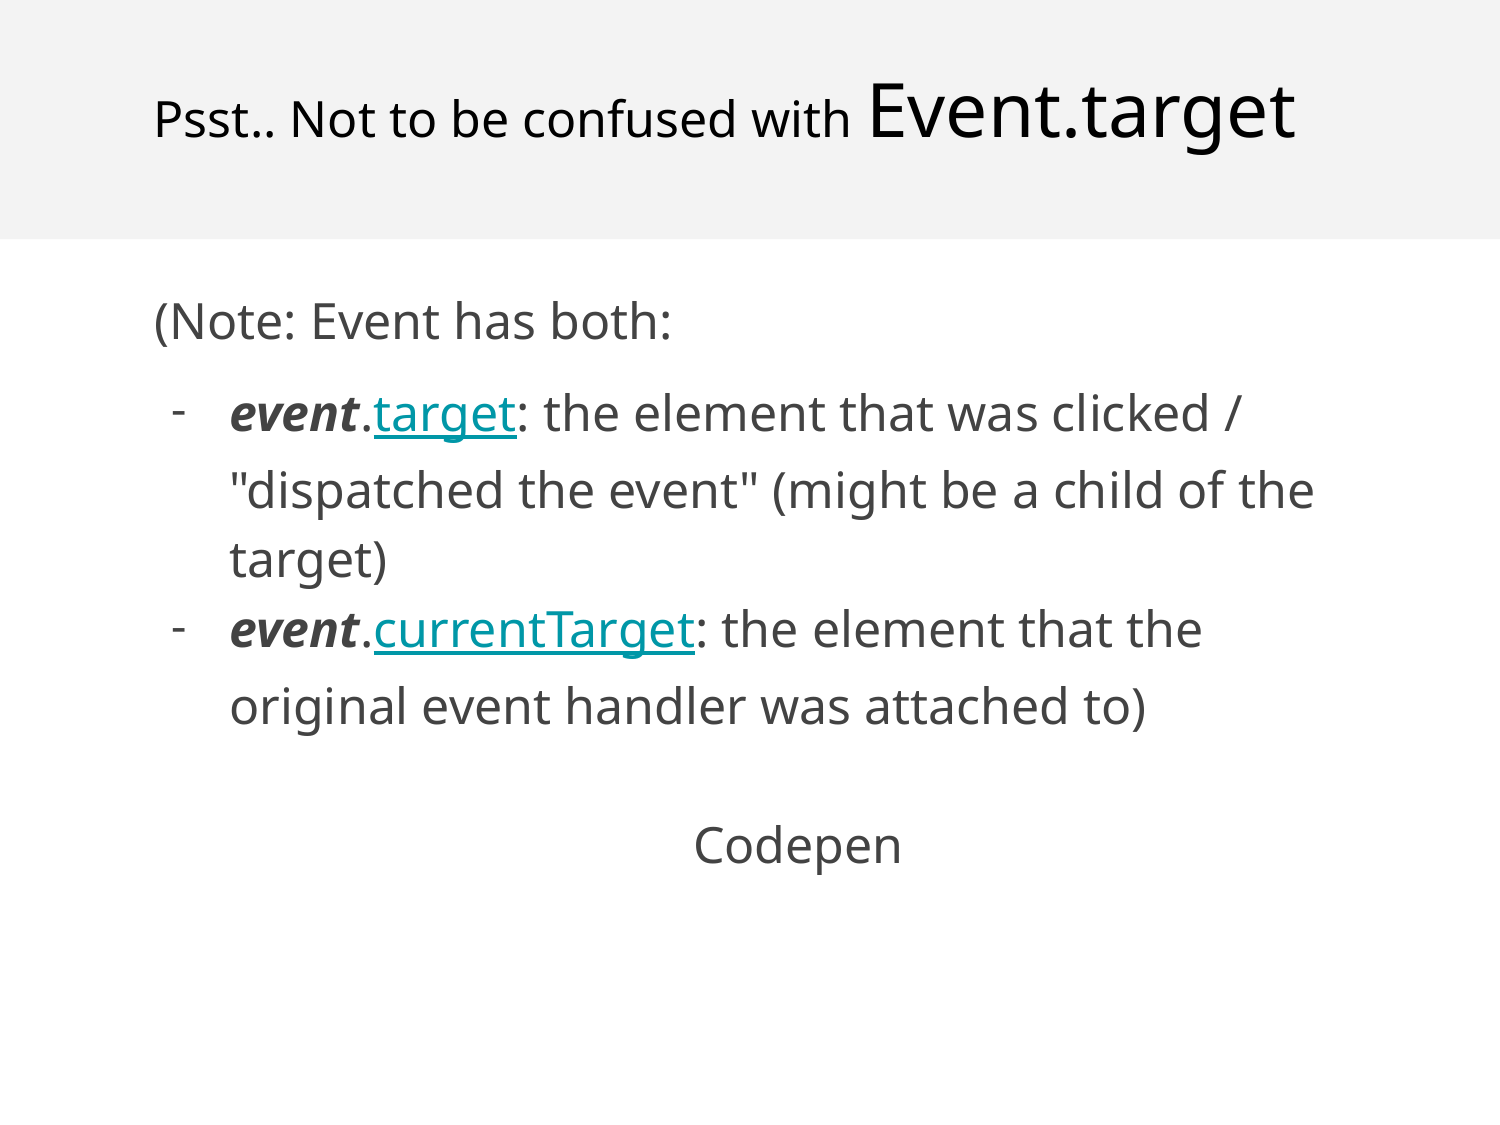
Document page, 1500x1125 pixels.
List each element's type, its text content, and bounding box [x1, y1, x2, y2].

list (Note: Event has both: event.target: the element that was clicked / "dispatched the event" (might be a child of the target) event.currentTarget: the element that the original event handler was attached to) Codepen [139, 266, 1383, 717]
title Psst.. Not to be confused with Event.target [138, 47, 1382, 173]
